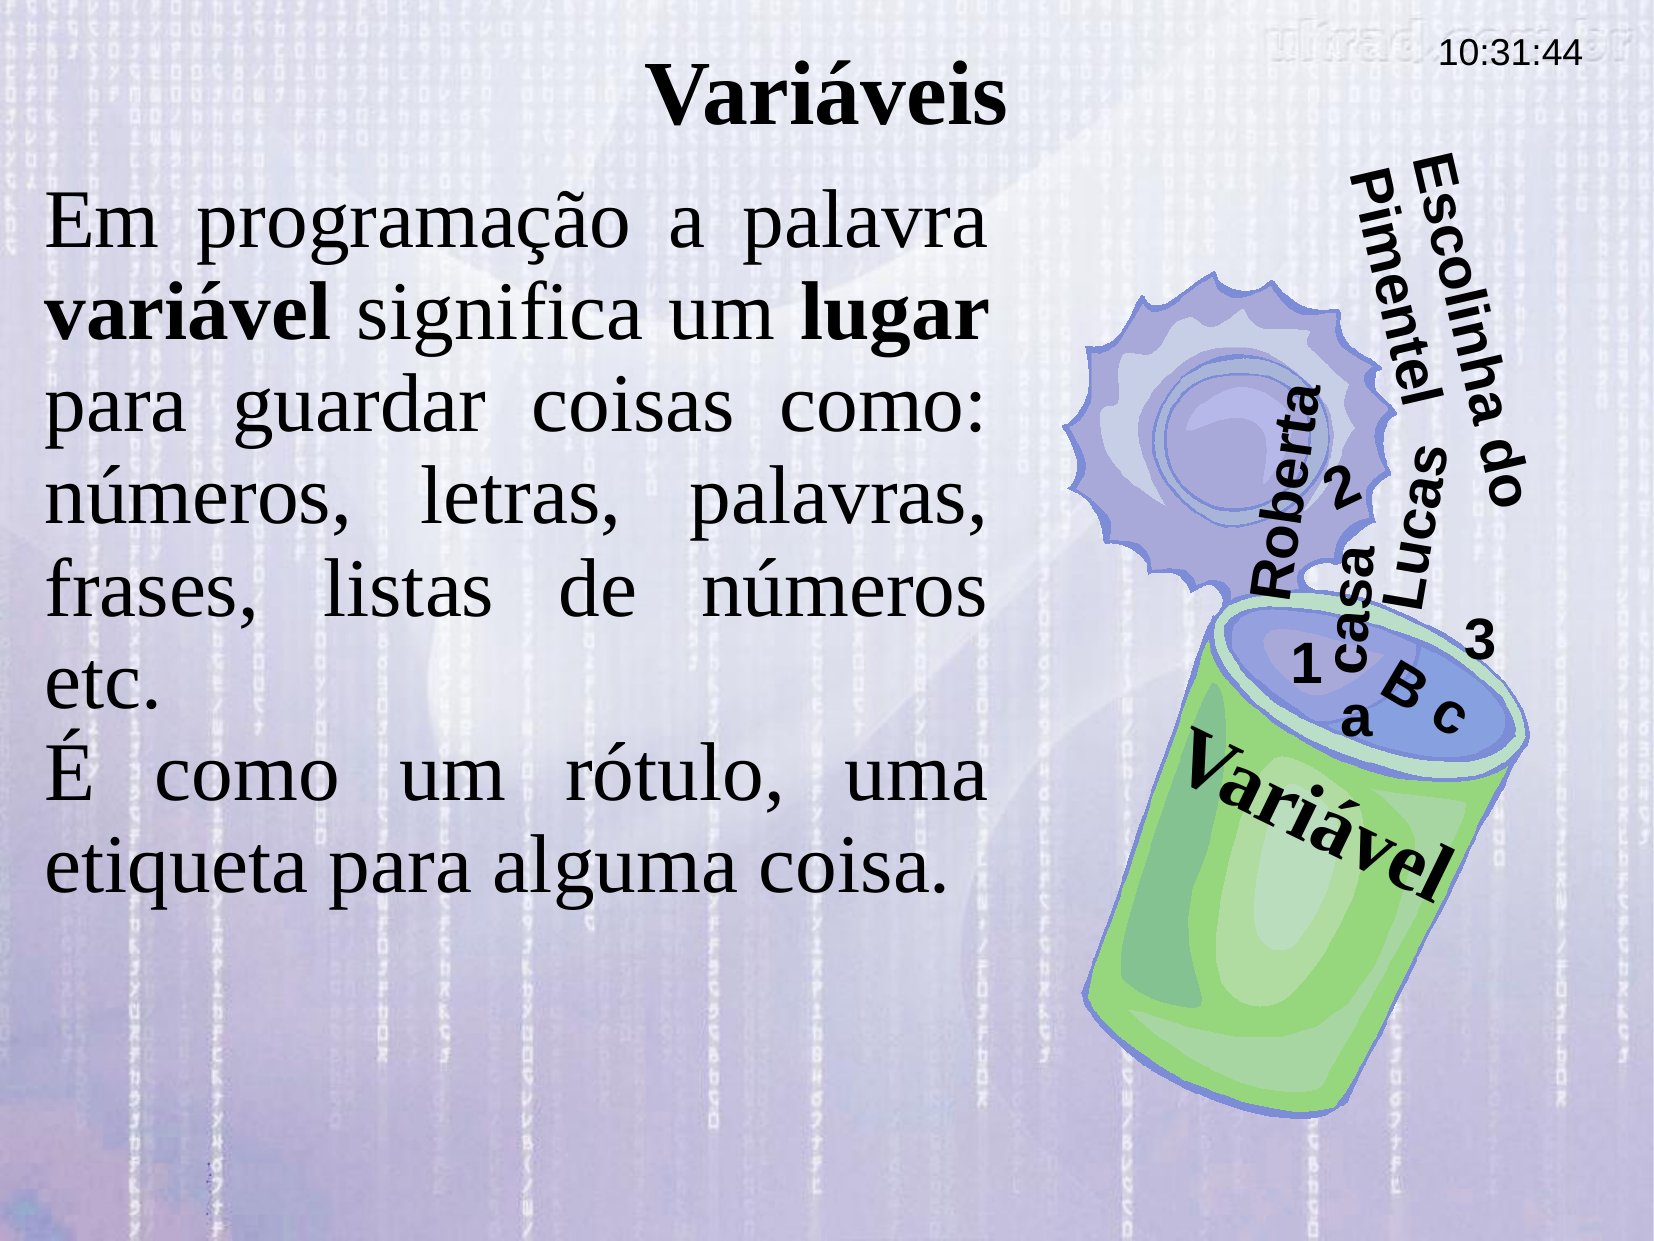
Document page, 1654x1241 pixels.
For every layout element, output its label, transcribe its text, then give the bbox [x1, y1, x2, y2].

text_box Escolinha do Pimentel [1326, 130, 1558, 552]
text_box B c [1354, 633, 1500, 764]
text_box 1 [1275, 623, 1325, 703]
text_box 11:21:03 [1423, 23, 1631, 94]
text_box Roberta [1228, 362, 1343, 622]
text_box Em programação a palavra variável significa um lugar para guardar coisas como: números, letras, palavras, frases, listas de números etc. É como um rótulo, uma etiqueta para alguma coisa. [29, 165, 1004, 993]
text_box 3 [1449, 599, 1512, 680]
text_box a [1325, 689, 1388, 757]
text_box casa [1304, 527, 1397, 693]
text_box Variáveis [29, 35, 1625, 171]
picture [0, 0, 1654, 1241]
text_box Lucas [1374, 437, 1453, 632]
text_box 2 [1322, 429, 1385, 529]
text_box Variável [1135, 695, 1490, 952]
